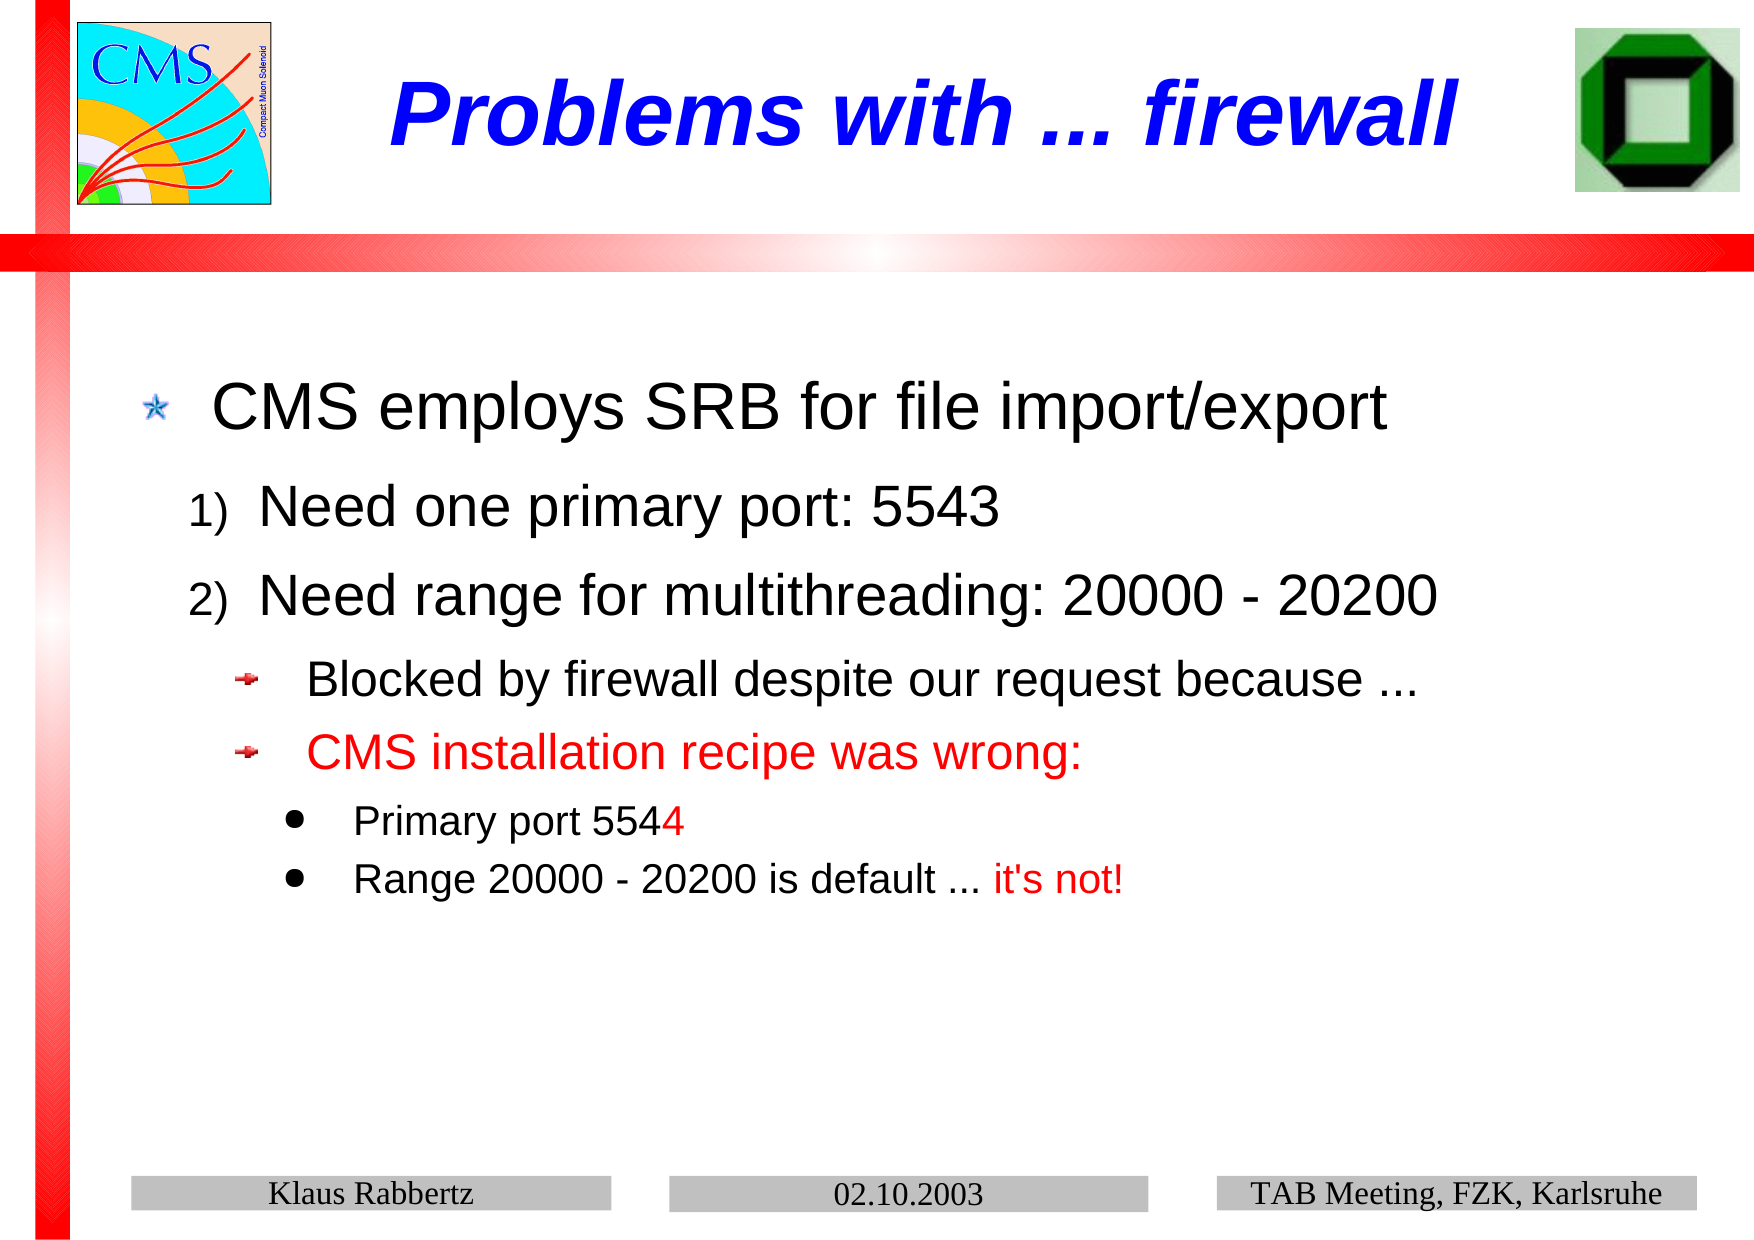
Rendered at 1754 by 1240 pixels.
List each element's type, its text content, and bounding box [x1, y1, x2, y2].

picture [1575, 28, 1740, 192]
title Problems with ... firewall [282, 10, 1566, 218]
picture [76, 21, 272, 205]
list CMS employs SRB for file import/export Need one primary port: 5543 Need range for multithreading: 20000 - 20200 Blocked by firewall despite our request because ... CMS installation recipe was wrong: Primary port 5544 Range 20000 - 20200 is default ... it's not! [128, 369, 1627, 1126]
